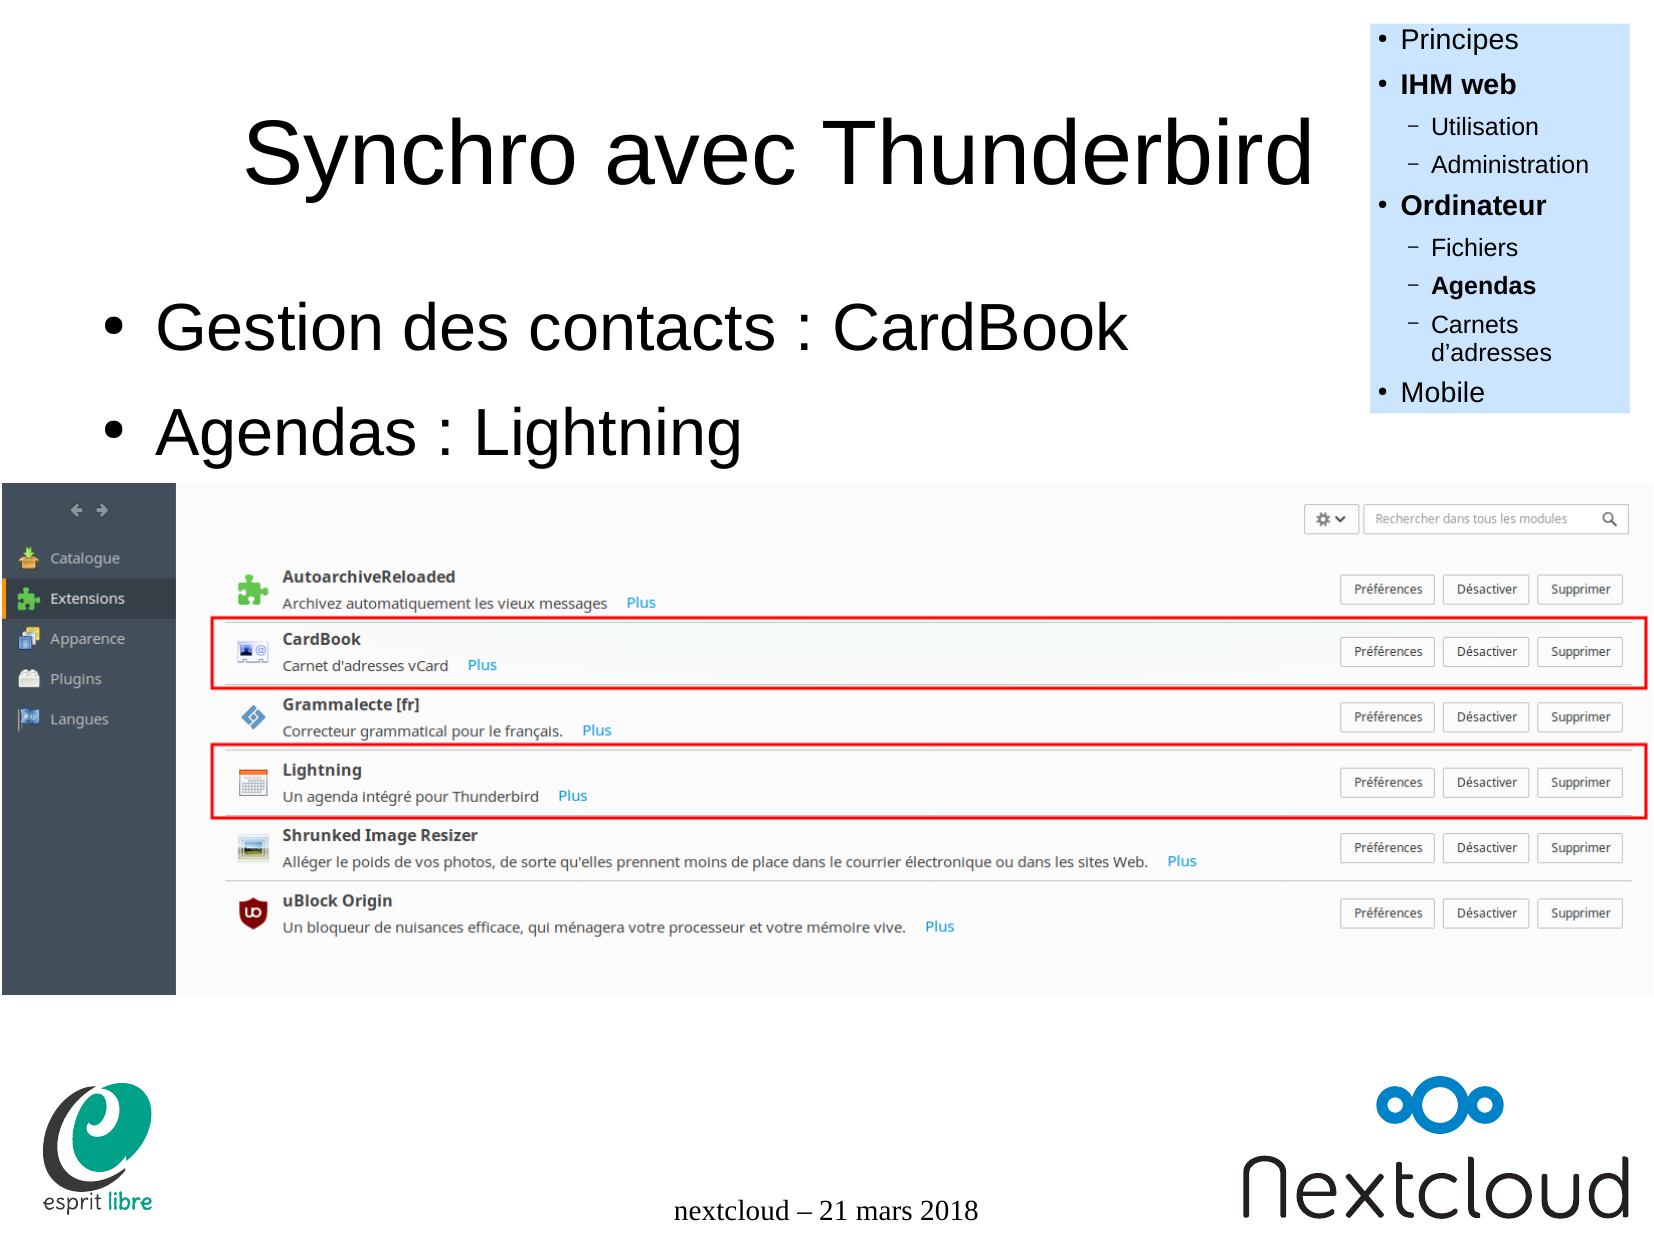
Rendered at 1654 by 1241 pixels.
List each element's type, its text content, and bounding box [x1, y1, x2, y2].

list Principes IHM web Utilisation Administration Ordinateur Fichiers Agendas Carnets d’adresses Mobile [1370, 23, 1630, 414]
list Gestion des contacts : CardBook Agendas : Lightning [84, 290, 1573, 1010]
picture [1573, 483, 1654, 995]
picture [2, 483, 84, 995]
title Synchro avec Thunderbird [82, 49, 1370, 257]
